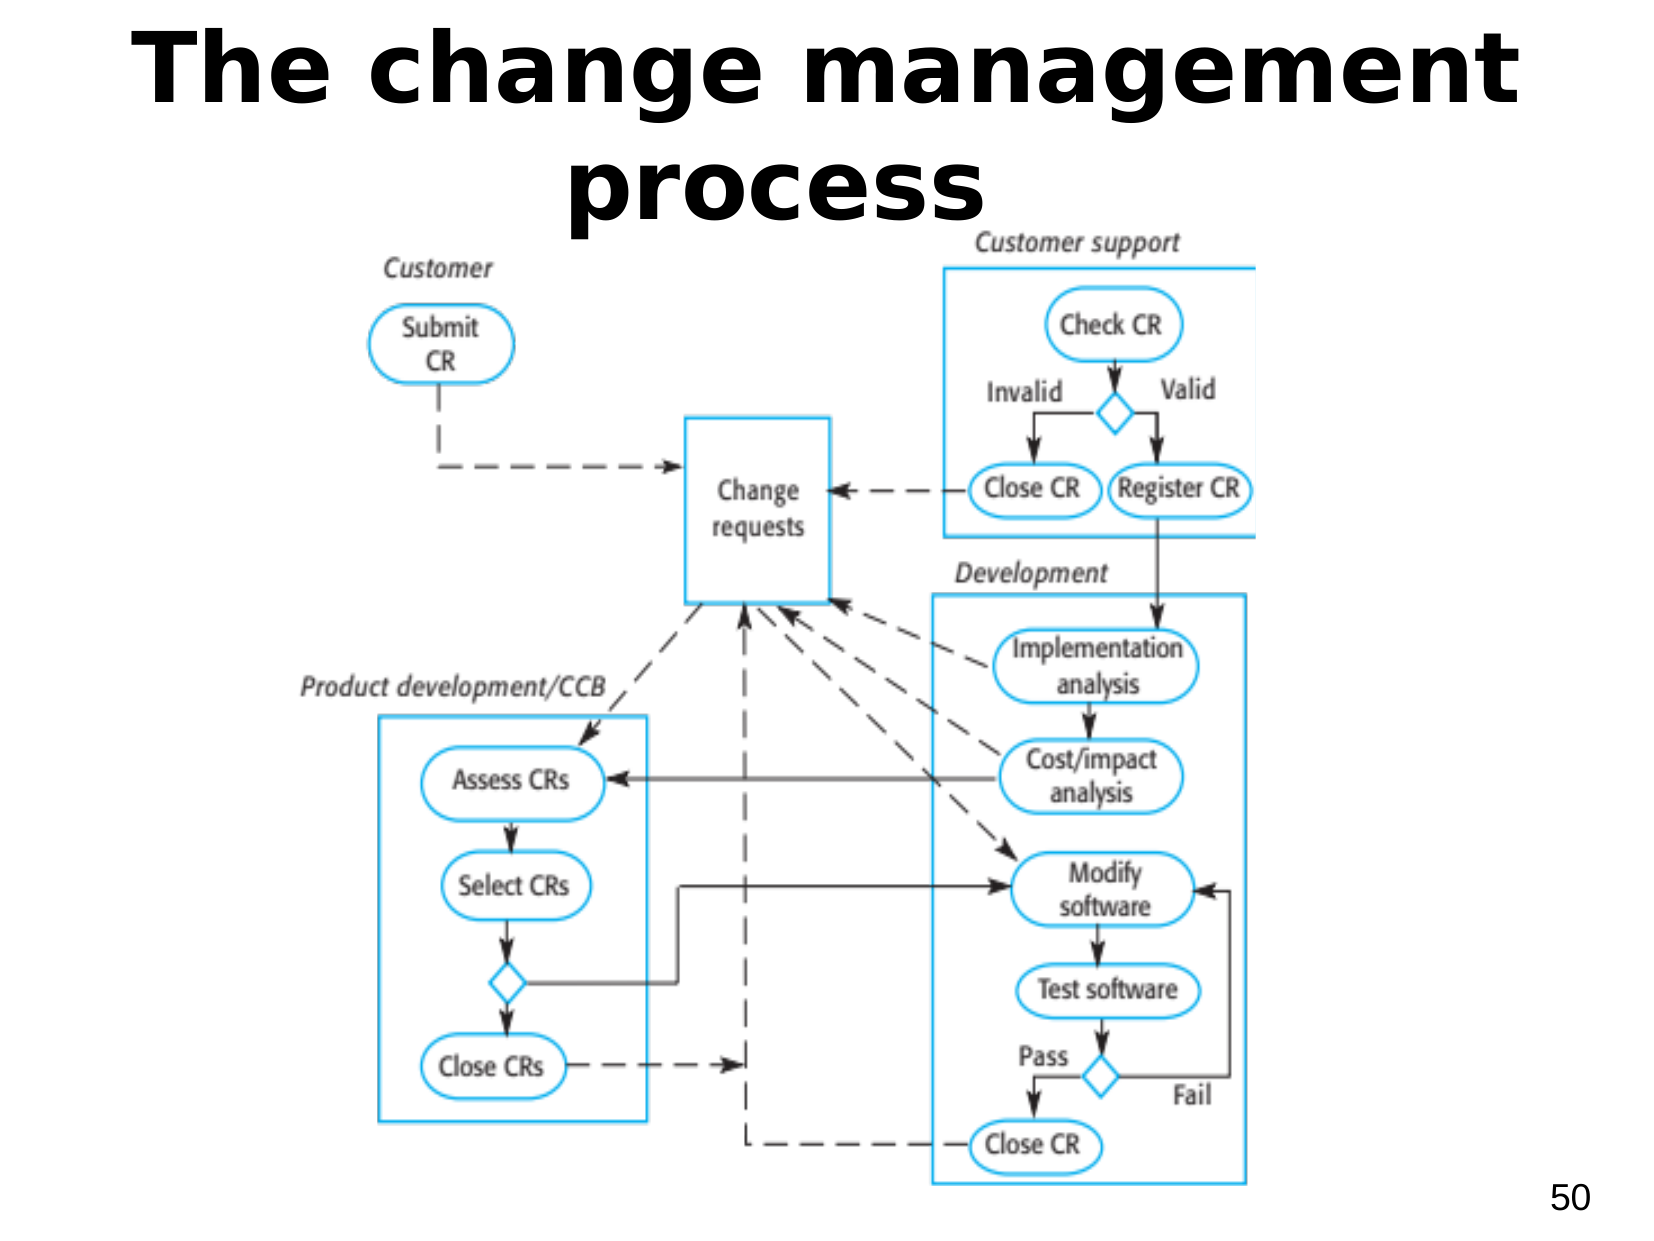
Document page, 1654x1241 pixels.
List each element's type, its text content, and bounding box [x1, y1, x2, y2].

title The change management process [82, 49, 1571, 196]
picture [258, 225, 1362, 1186]
